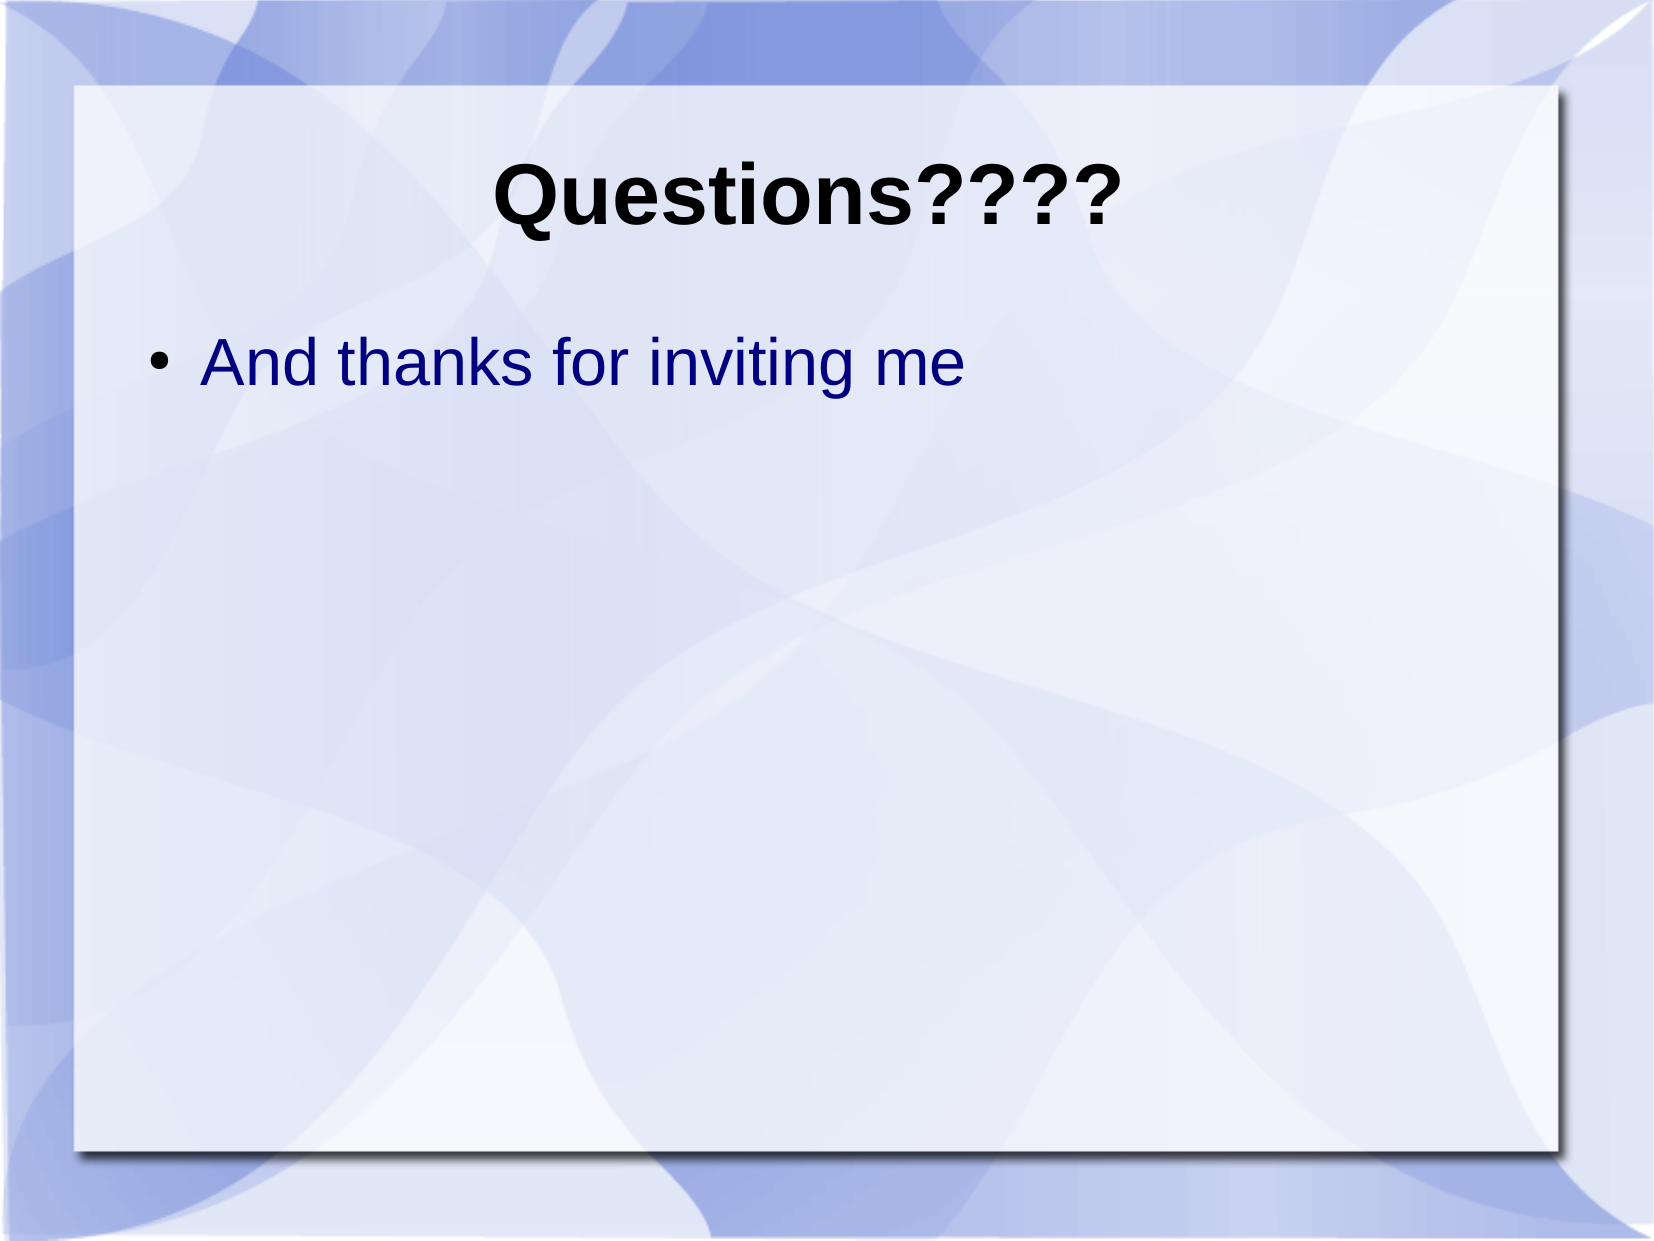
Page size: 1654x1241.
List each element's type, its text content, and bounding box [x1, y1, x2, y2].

title Questions???? [82, 90, 1536, 298]
picture [0, 0, 1654, 1241]
list And thanks for inviting me [129, 324, 1489, 975]
